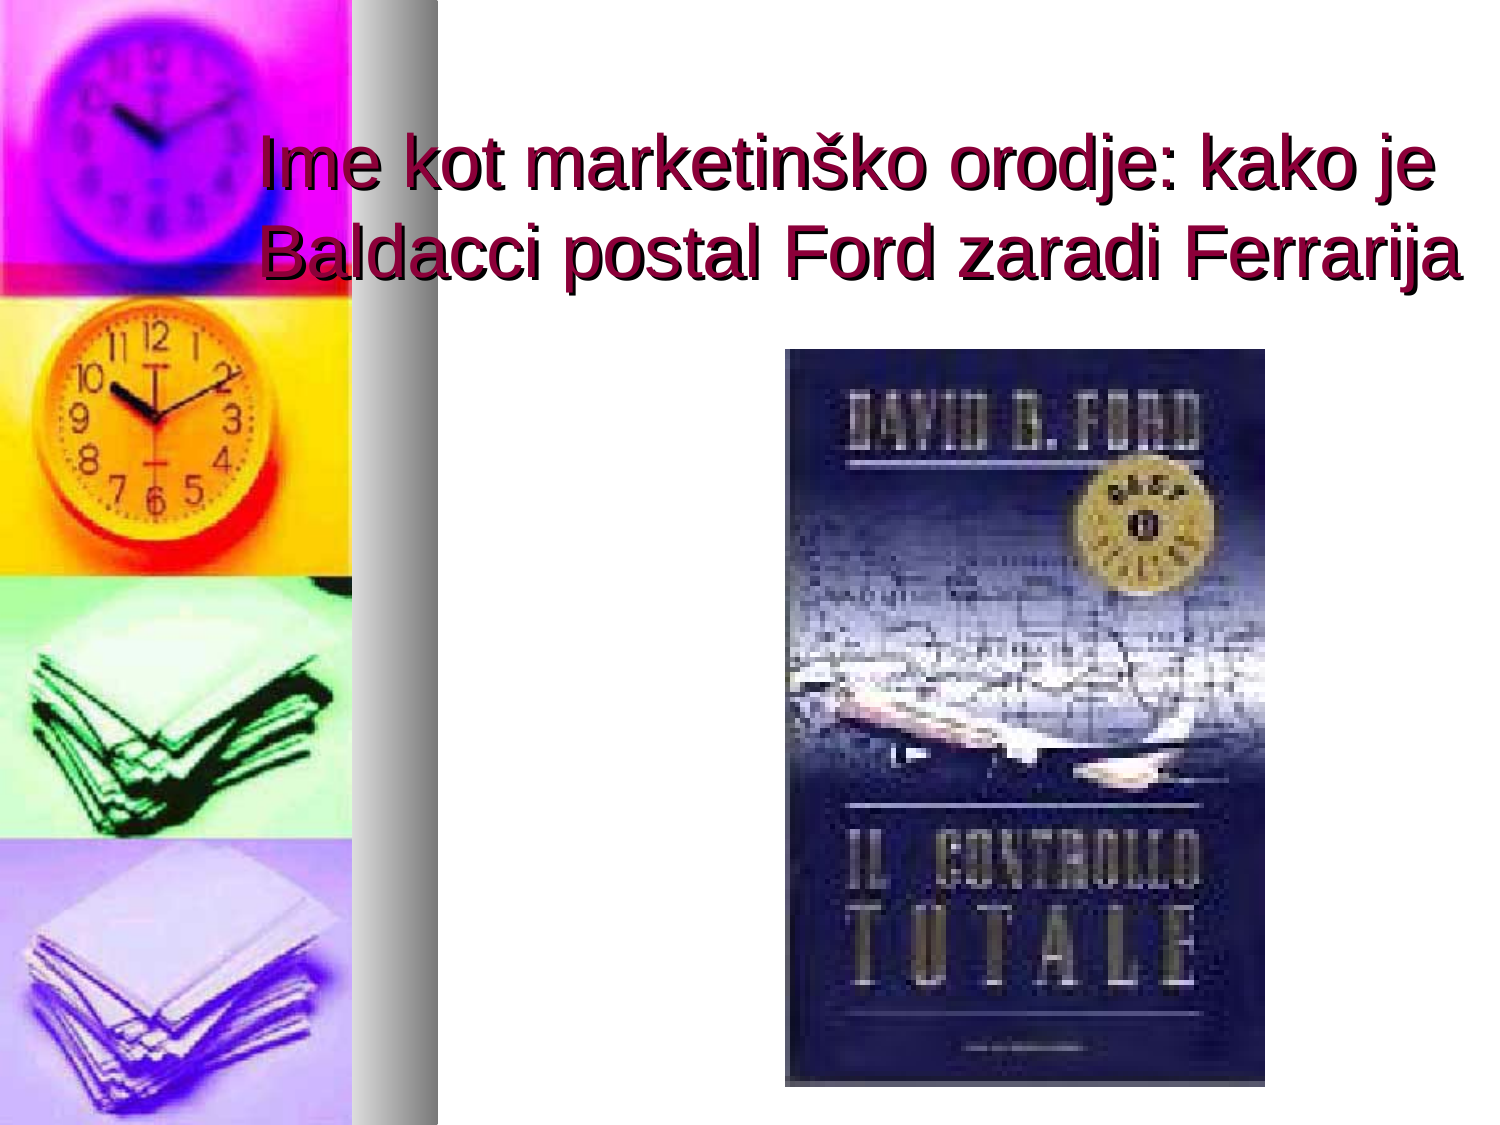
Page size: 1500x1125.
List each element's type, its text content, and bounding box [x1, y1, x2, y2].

picture [0, 0, 352, 1125]
title Ime kot marketinško orodje: kako je Baldacci postal Ford zaradi Ferrarija [242, 0, 1500, 405]
picture [785, 349, 1265, 1087]
